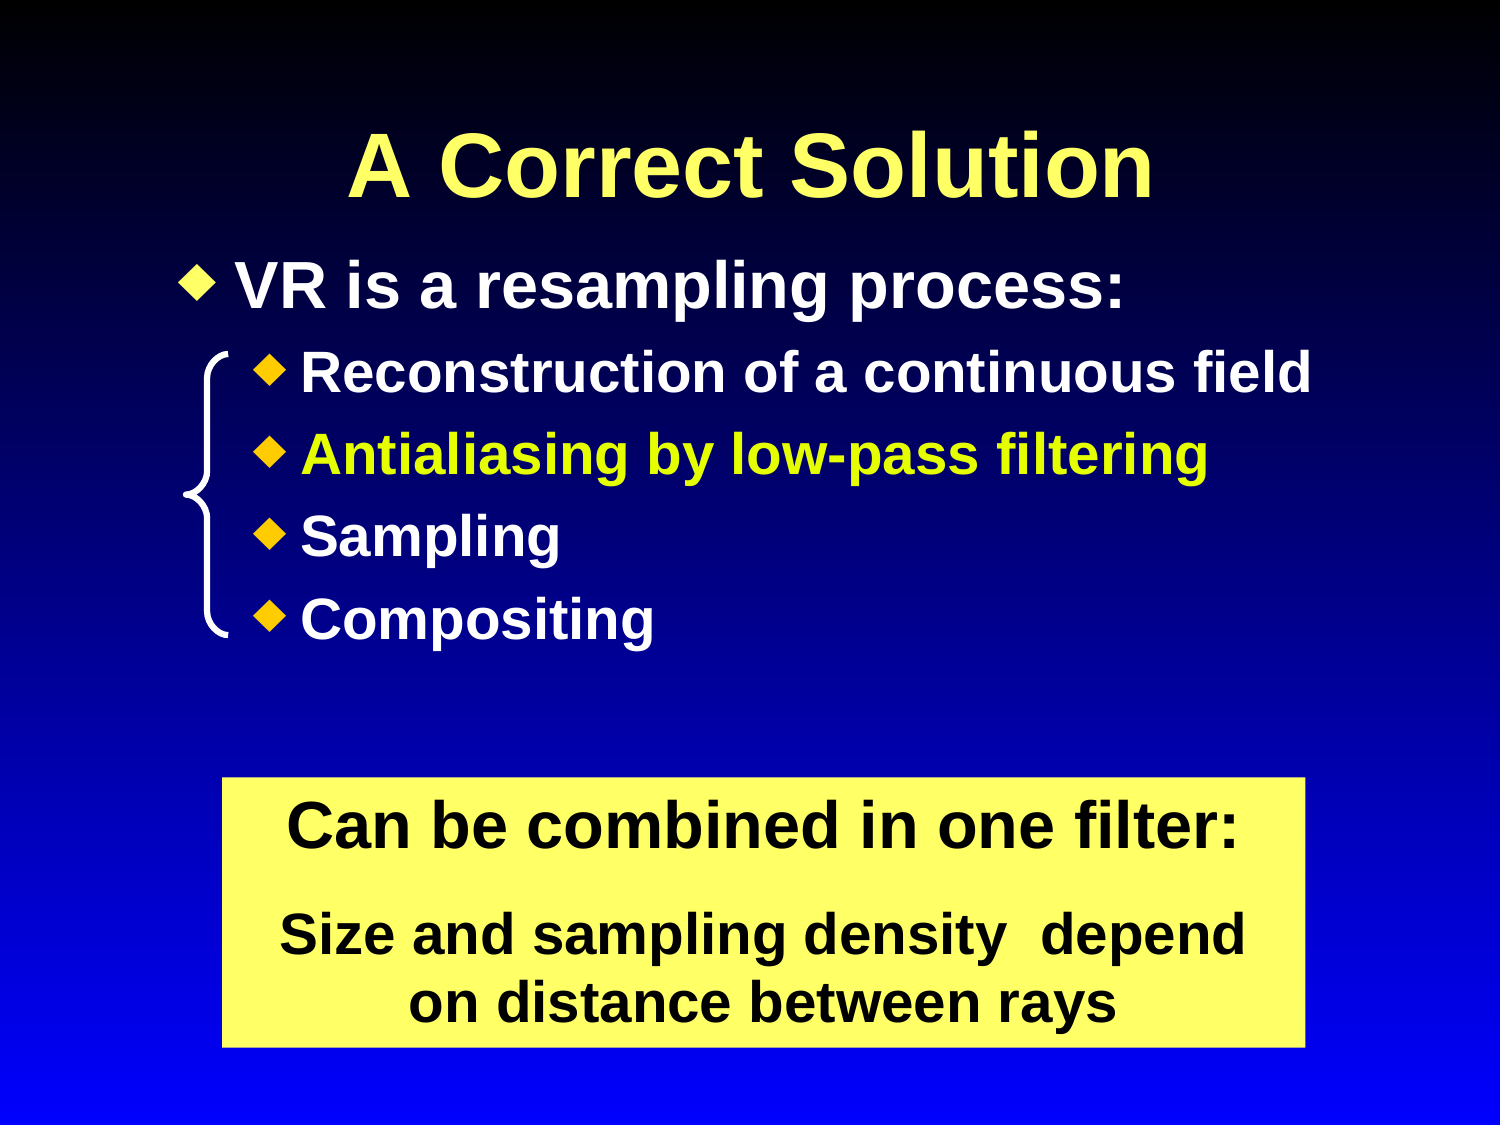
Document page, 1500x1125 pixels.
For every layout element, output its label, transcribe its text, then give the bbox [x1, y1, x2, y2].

list VR is a resampling process: Reconstruction of a continuous field Antialiasing by low-pass filtering Sampling Compositing [163, 237, 1368, 913]
text_box Can be combined in one filter: Size and sampling density depend on distance between rays [222, 777, 1306, 1049]
title A Correct Solution [47, 37, 1457, 225]
